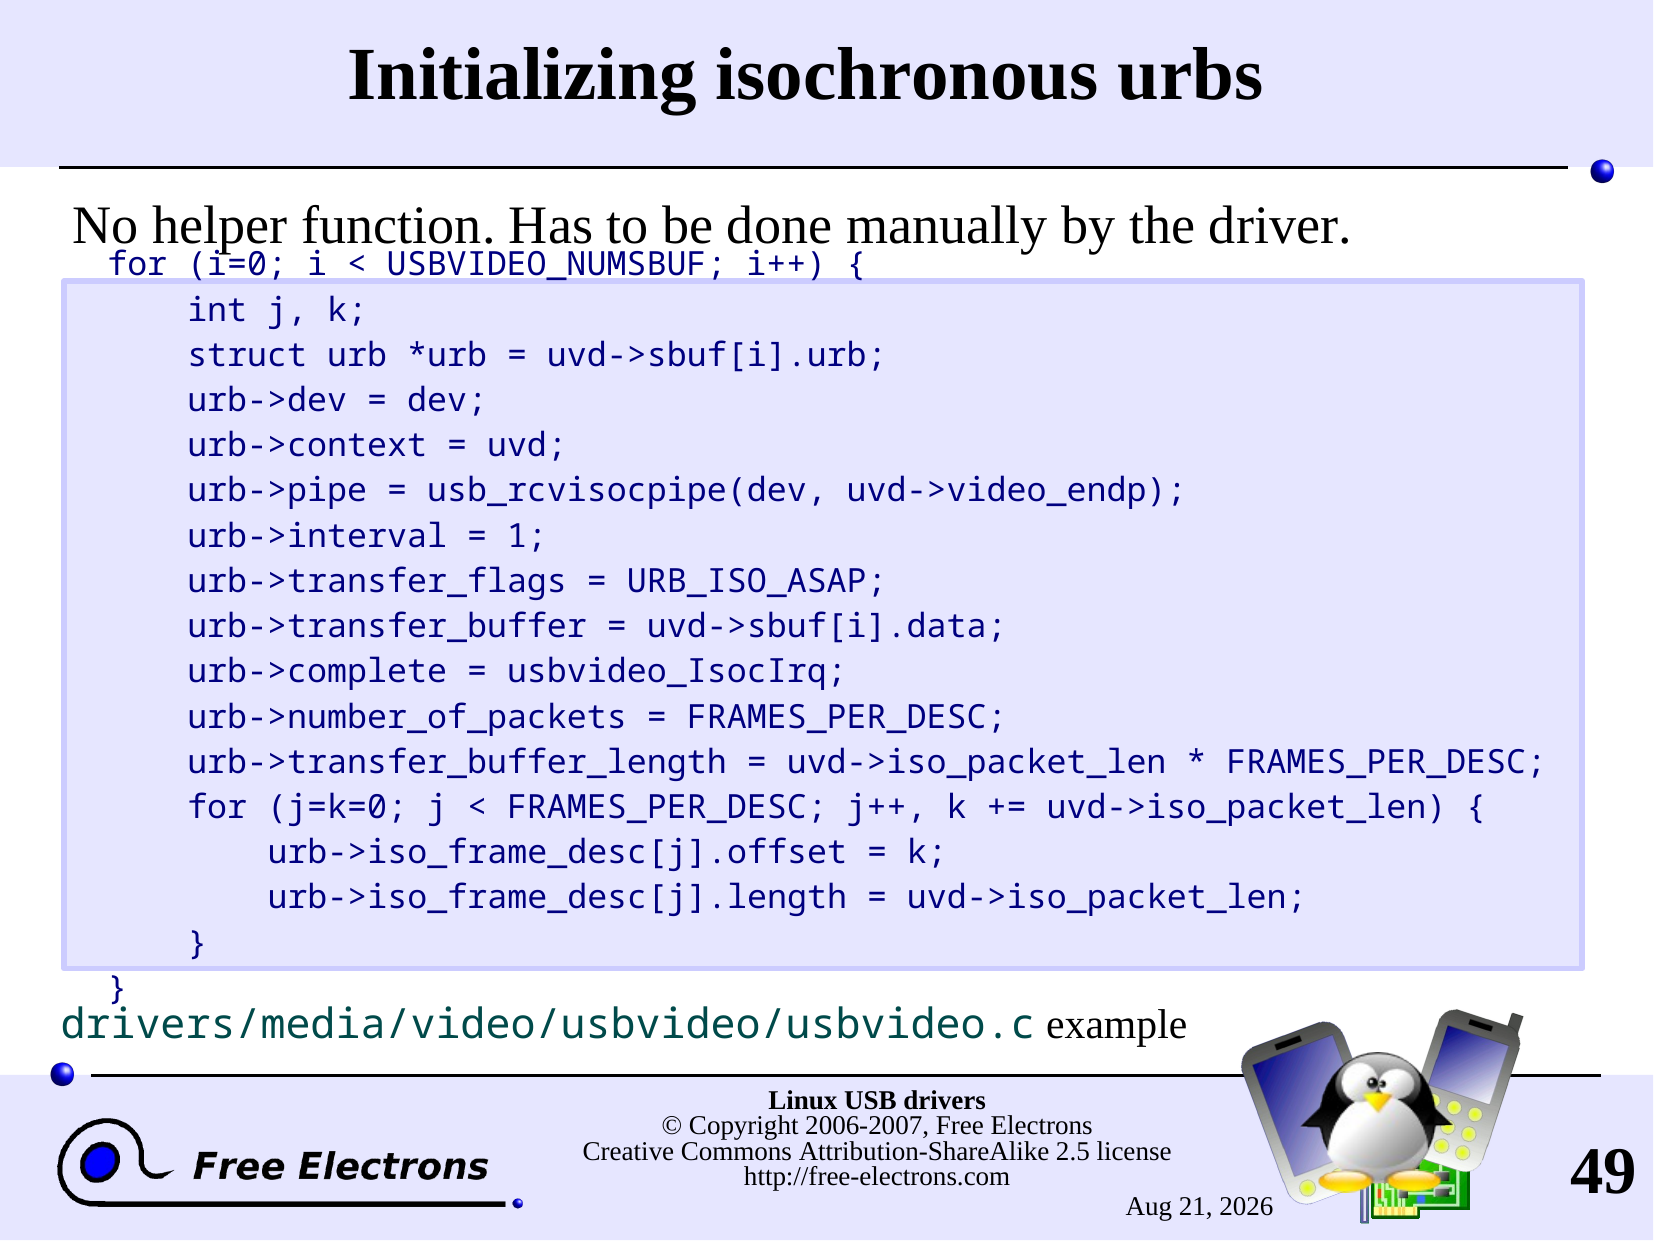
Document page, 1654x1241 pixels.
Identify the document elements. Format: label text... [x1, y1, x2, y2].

list No helper function. Has to be done manually by the driver. [54, 194, 1467, 286]
picture [50, 1107, 527, 1216]
title Initializing isochronous urbs [60, 25, 1551, 124]
text_box drivers/media/video/usbvideo/usbvideo.c example [60, 994, 1198, 1046]
text_box for (i=0; i < USBVIDEO_NUMSBUF; i++) { int j, k; struct urb *urb = uvd->sbuf[i].urb; urb->dev = dev; urb->context = uvd; urb->pipe = usb_rcvisocpipe(dev, uvd->video_endp); urb->interval = 1; urb->transfer_flags = URB_ISO_ASAP; urb->transfer_buffer = uvd->sbuf[i].data; urb->complete = usbvideo_IsocIrq; urb->number_of_packets = FRAMES_PER_DESC; urb->transfer_buffer_length = uvd->iso_packet_len * FRAMES_PER_DESC; for (j=k=0; j < FRAMES_PER_DESC; j++, k += uvd->iso_packet_len) { urb->iso_frame_desc[j].offset = k; urb->iso_frame_desc[j].length = uvd->iso_packet_len; } } [64, 280, 1583, 969]
picture [1225, 983, 1538, 1241]
